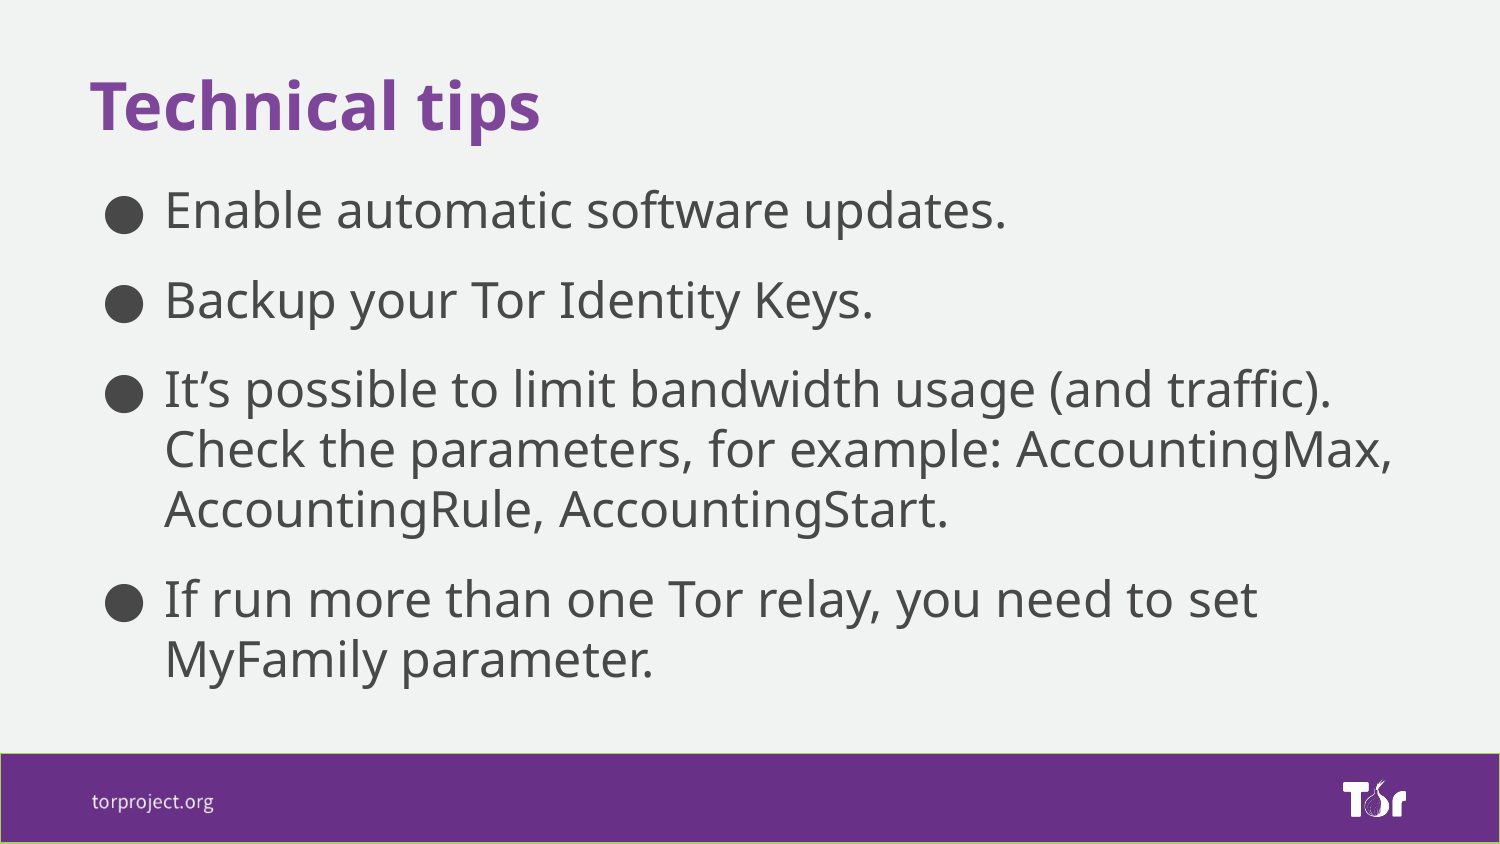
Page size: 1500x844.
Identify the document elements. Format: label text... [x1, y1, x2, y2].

text_box Technical tips [75, 33, 1425, 171]
picture [1343, 778, 1406, 817]
picture [75, 780, 604, 821]
text_box Enable automatic software updates. Backup your Tor Identity Keys. It’s possible to limit bandwidth usage (and traffic). Check the parameters, for example: AccountingMax, AccountingRule, AccountingStart. If run more than one Tor relay, you need to set MyFamily parameter. [75, 171, 1425, 728]
